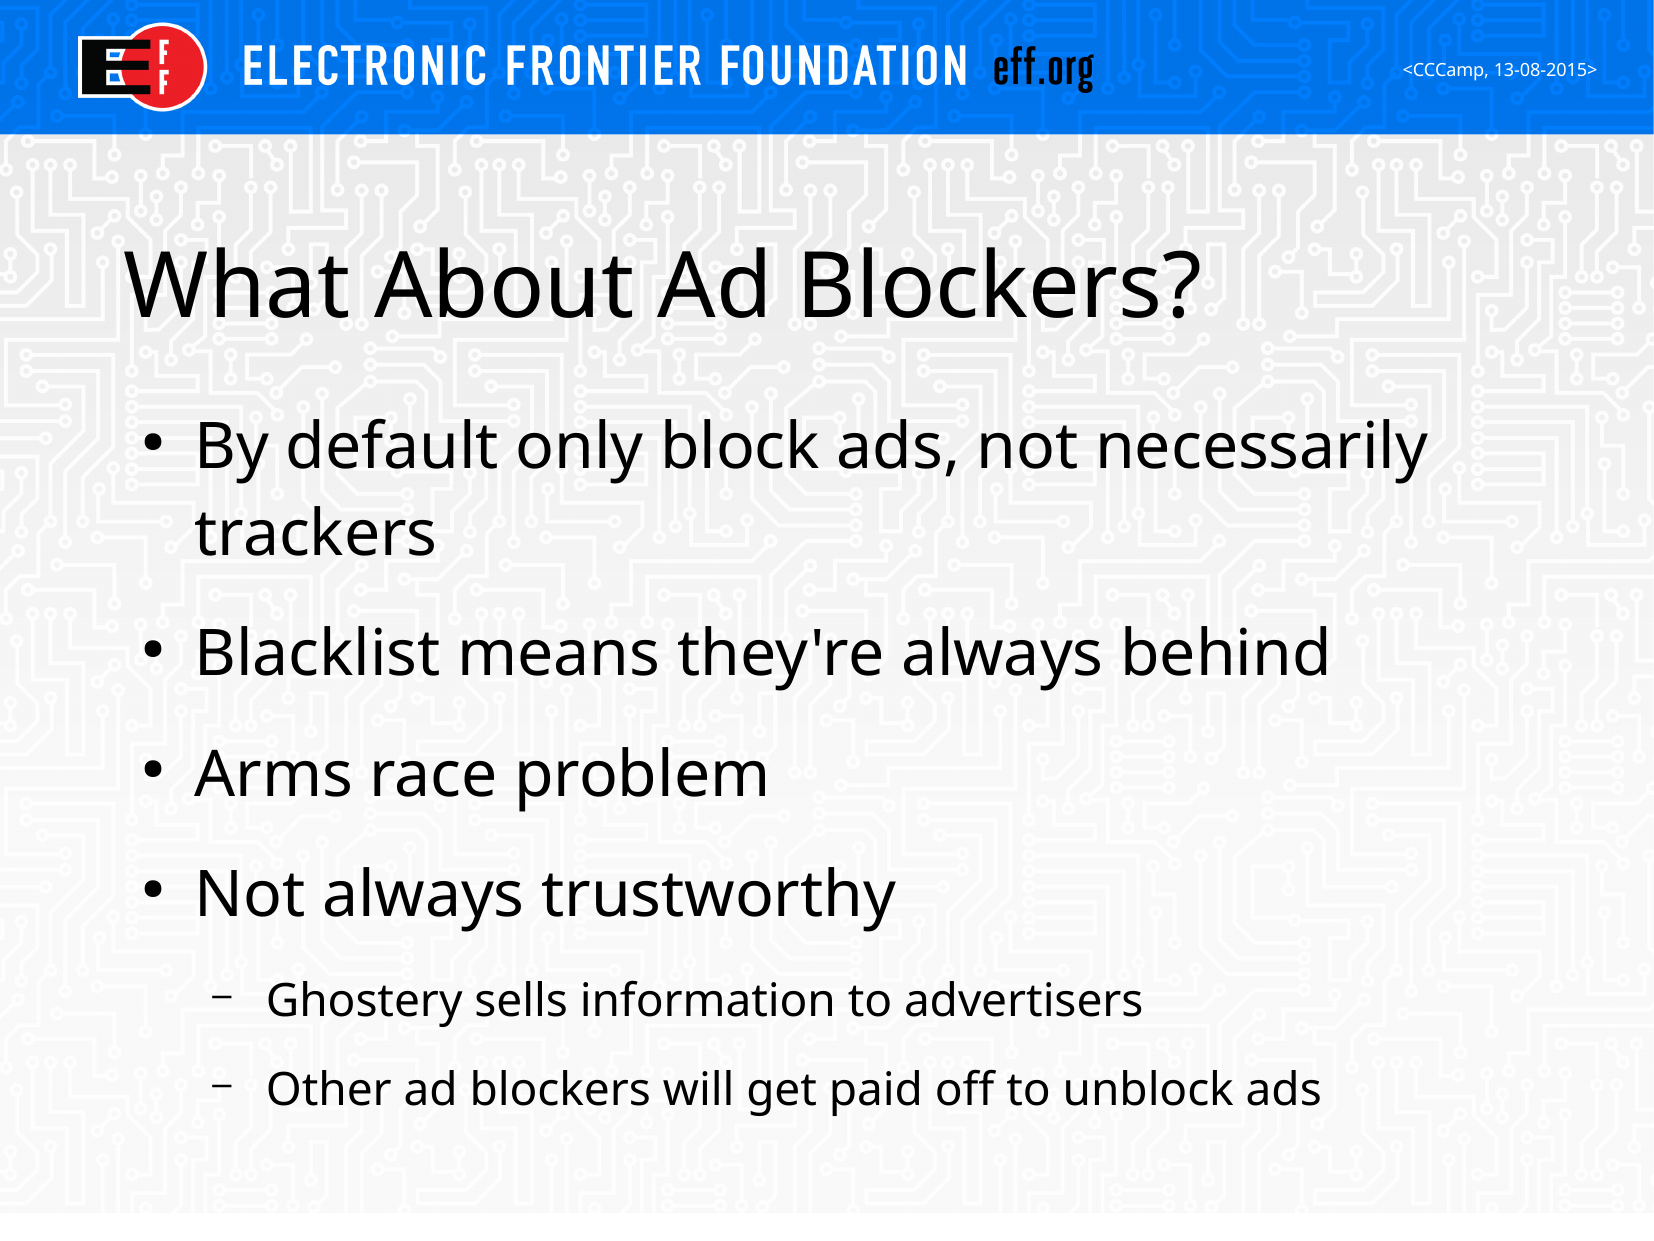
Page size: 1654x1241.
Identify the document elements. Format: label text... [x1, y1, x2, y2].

picture [0, 0, 1654, 1213]
title What About Ad Blockers? [124, 179, 1530, 386]
list By default only block ads, not necessarily trackers Blacklist means they're always behind Arms race problem Not always trustworthy Ghostery sells information to advertisers Other ad blockers will get paid off to unblock ads [124, 399, 1530, 1144]
